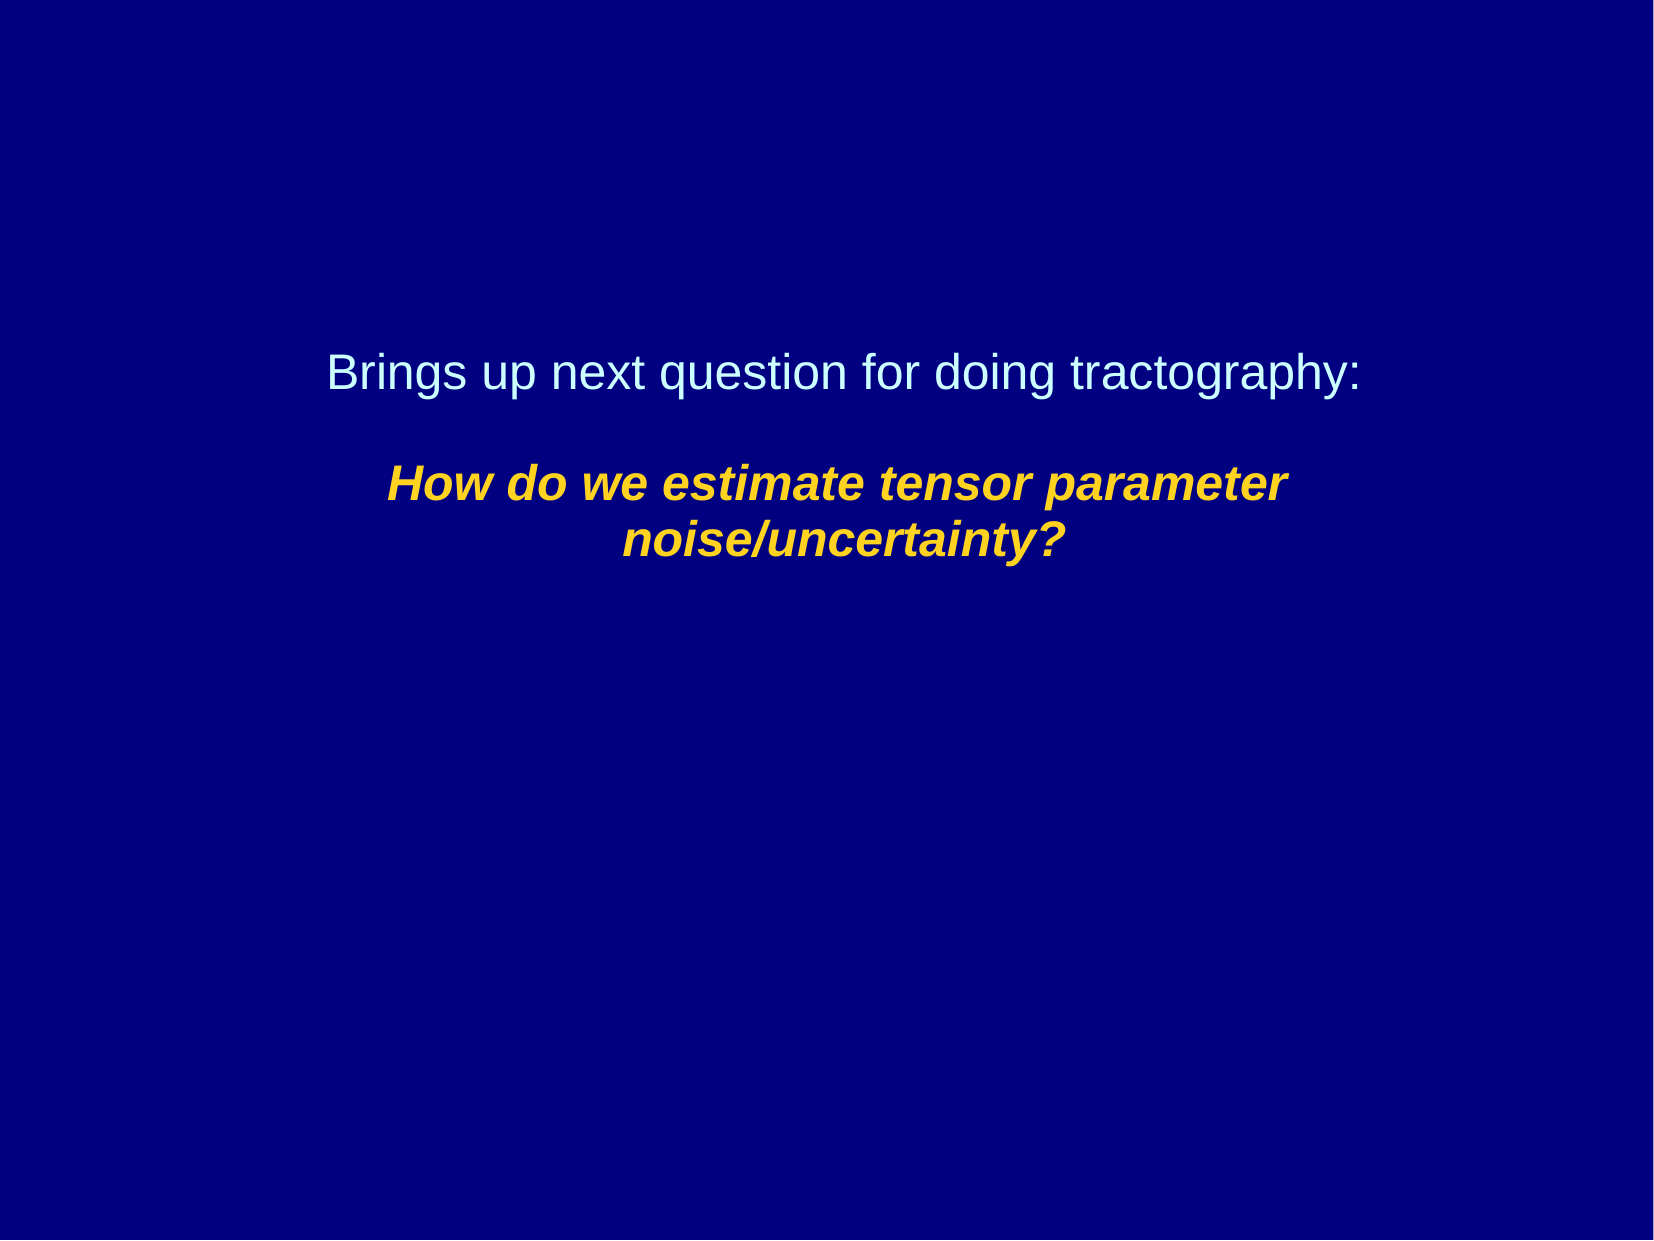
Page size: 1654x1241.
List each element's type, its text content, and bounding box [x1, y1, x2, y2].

text_box Brings up next question for doing tractography: How do we estimate tensor parameter noise/uncertainty? [311, 336, 1379, 575]
